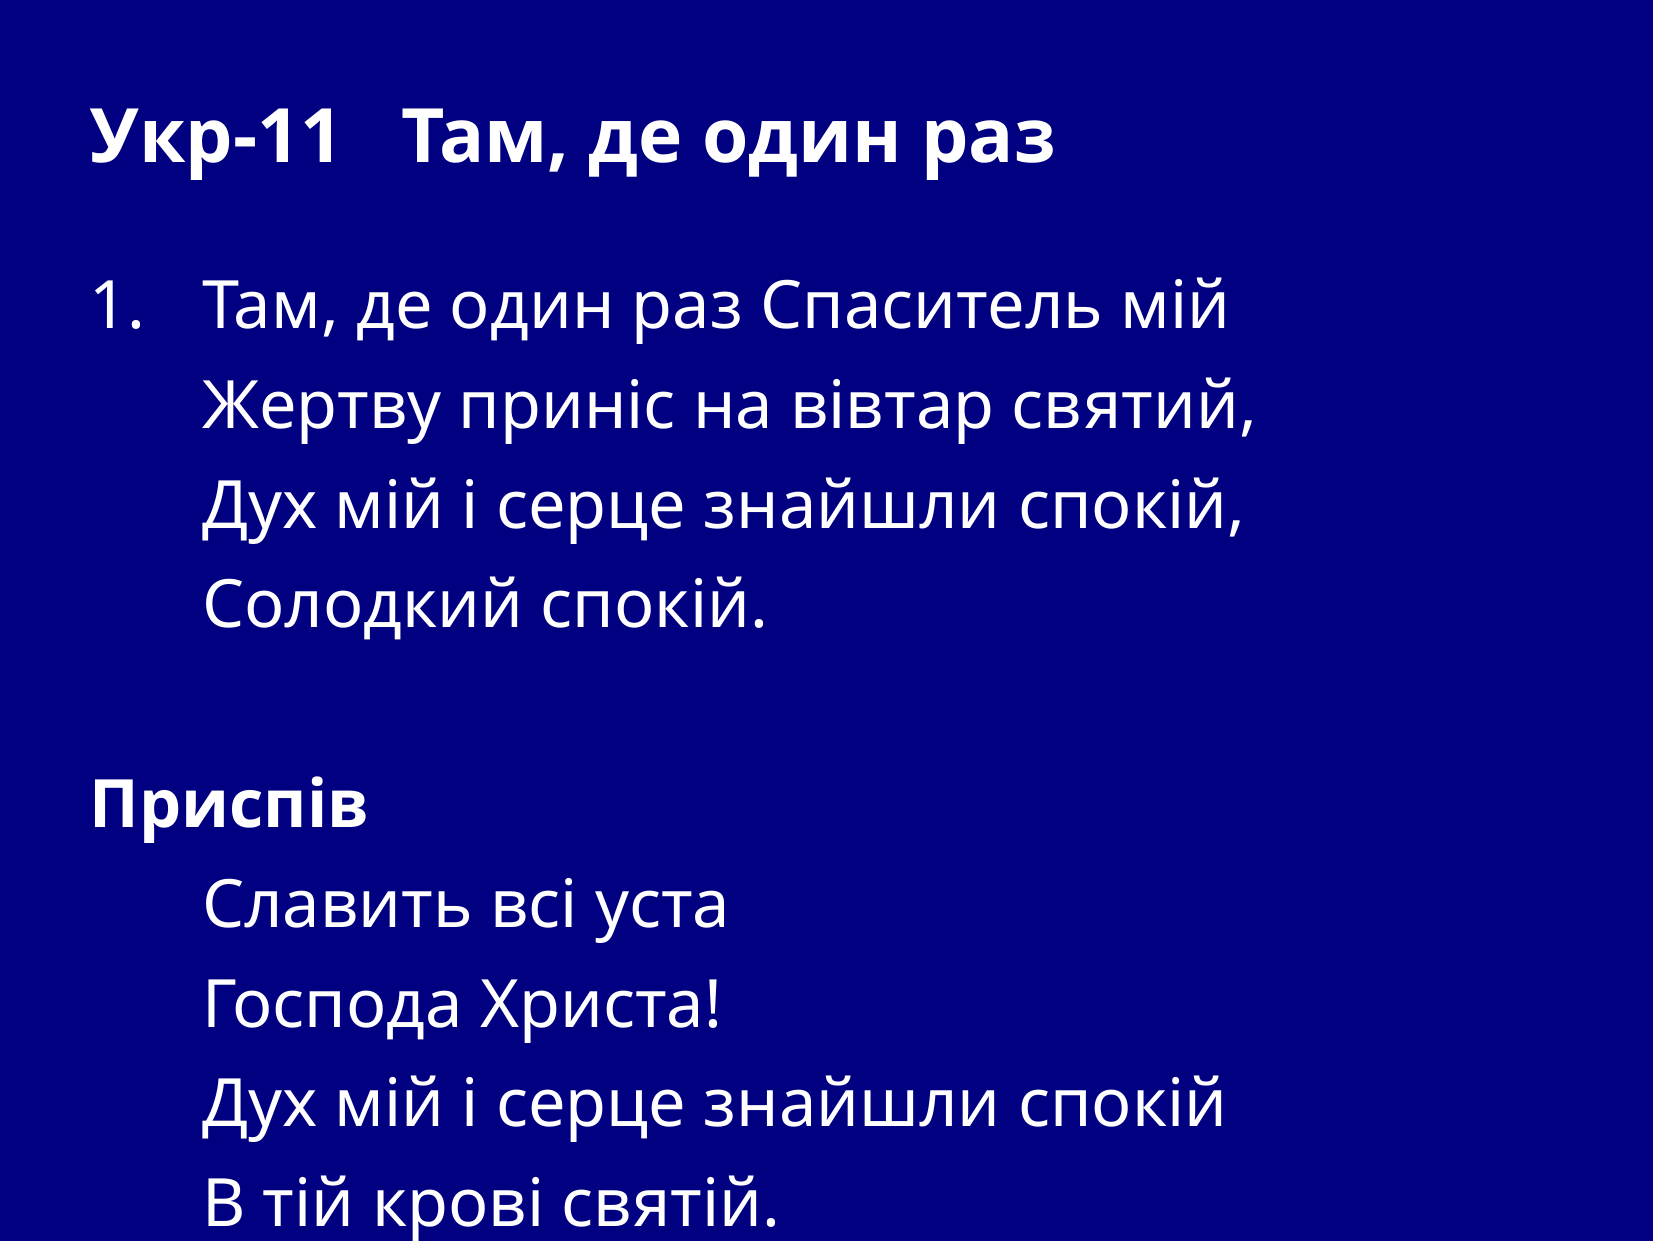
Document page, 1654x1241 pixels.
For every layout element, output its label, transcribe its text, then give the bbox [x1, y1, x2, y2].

text_box 1. Там, де один раз Спаситель мій Жертву приніс на вівтар святий, Дух мій і серце знайшли спокій, Солодкий спокій. Приспів Славить всі уста Господа Христа! Дух мій і серце знайшли спокій В тій крові святій. [75, 188, 1576, 1163]
text_box Укр-11 Там, де один раз [75, 75, 1576, 188]
